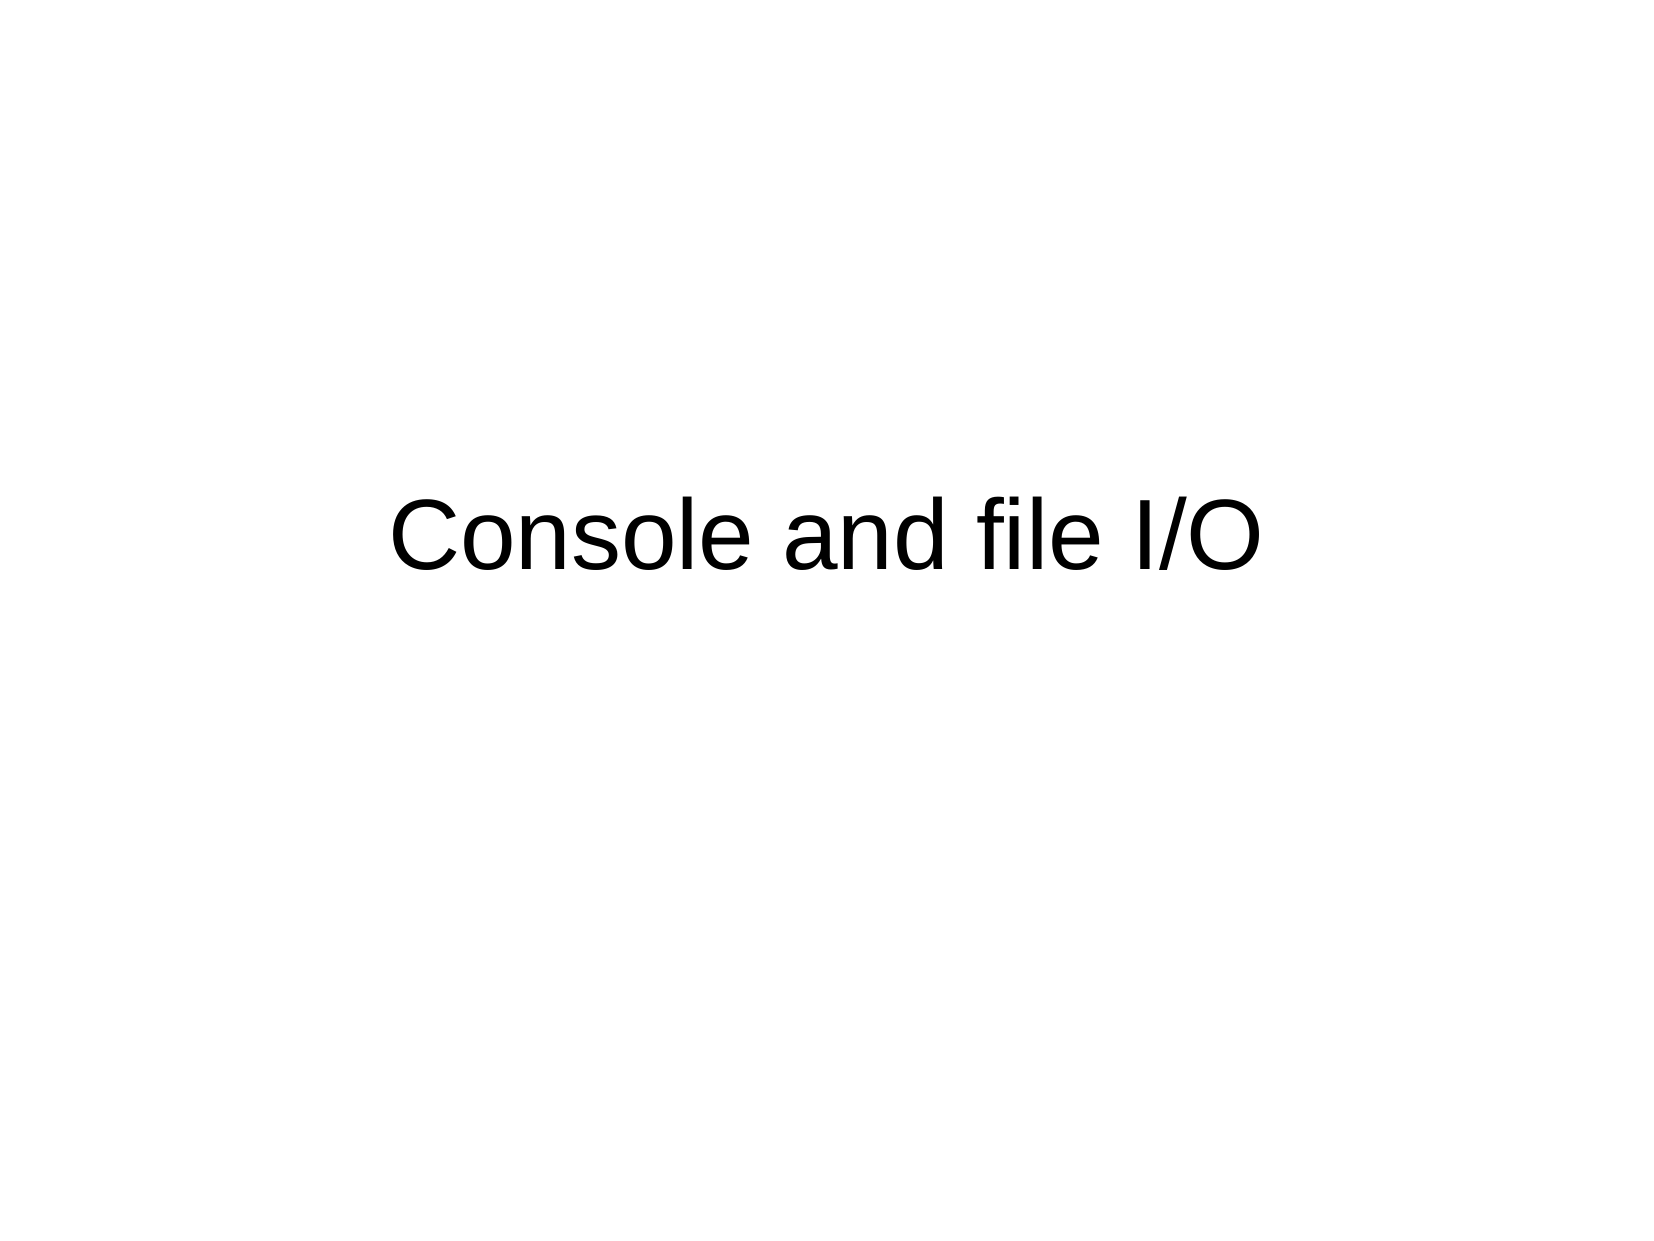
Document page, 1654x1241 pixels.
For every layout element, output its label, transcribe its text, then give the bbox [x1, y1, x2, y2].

subtitle Console and file I/O [82, 49, 1571, 1010]
